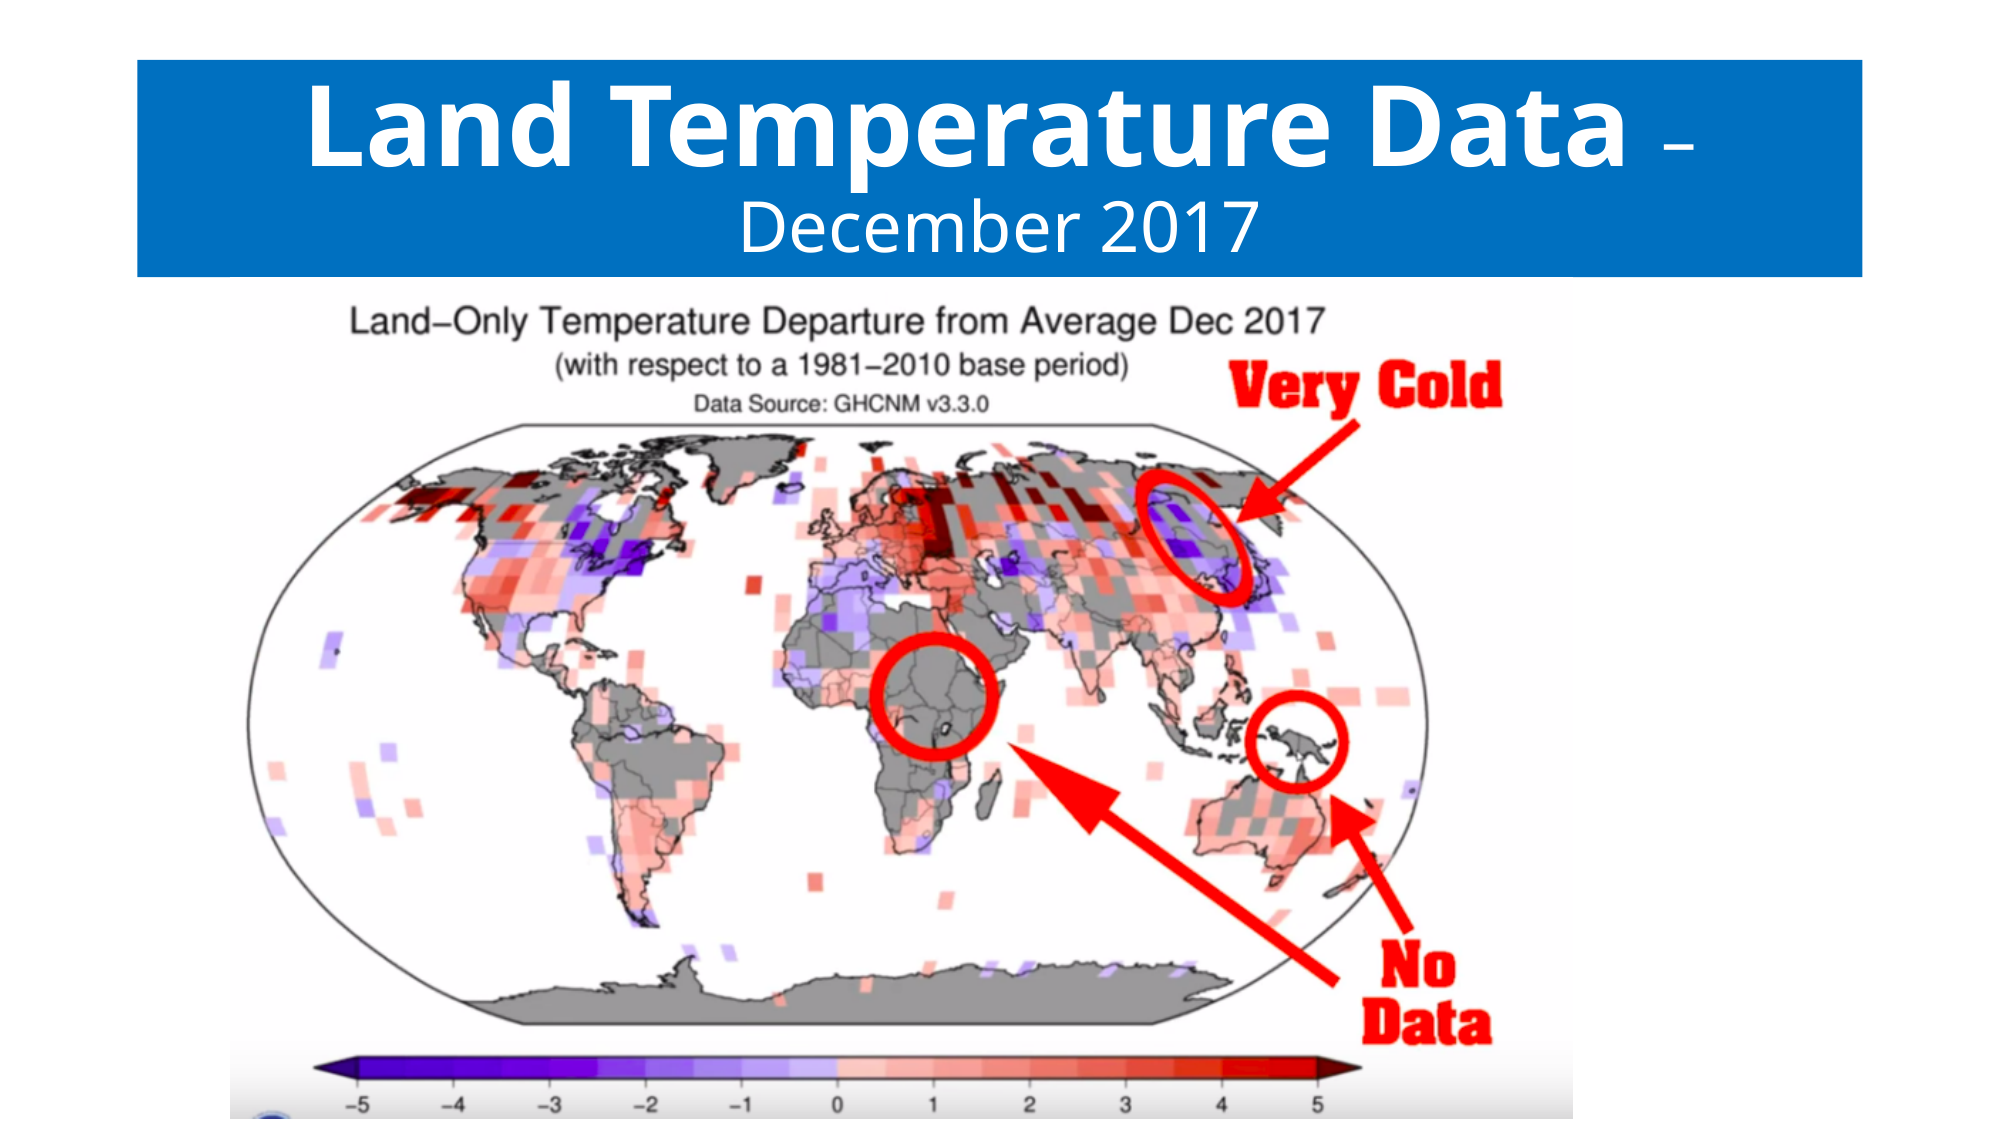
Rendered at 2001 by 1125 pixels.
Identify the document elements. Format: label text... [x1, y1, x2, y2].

picture [230, 277, 1573, 1119]
text_box Land Temperature Data – December 2017 [137, 59, 1863, 278]
